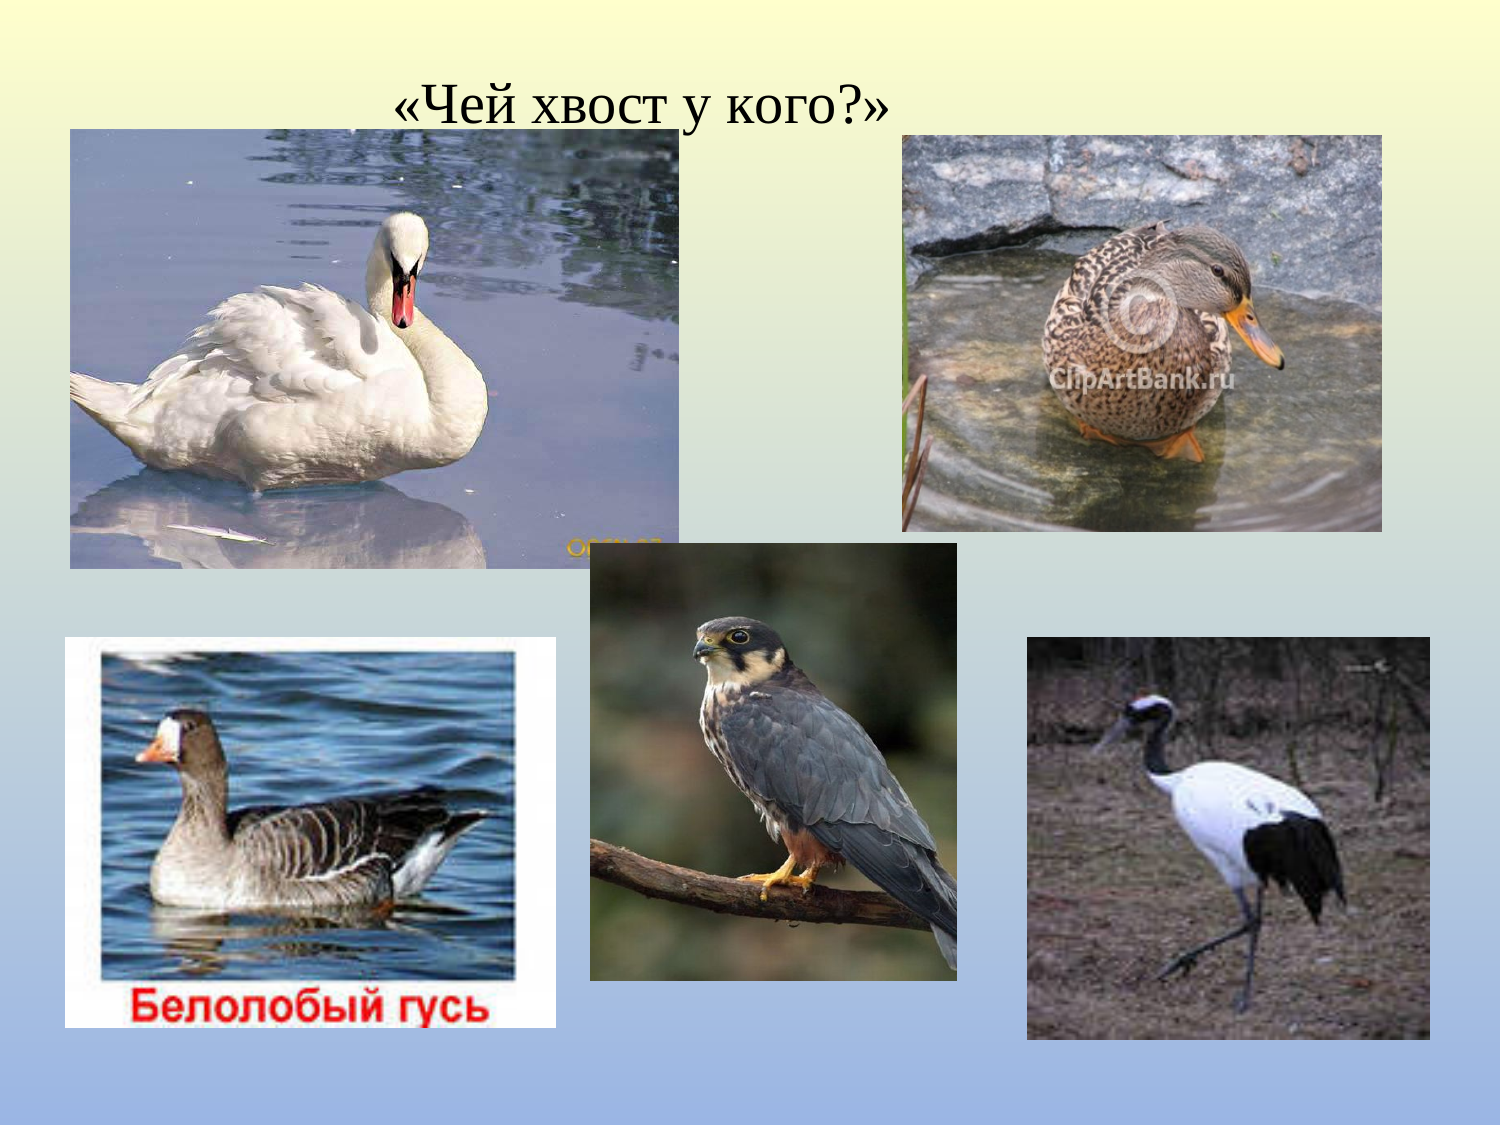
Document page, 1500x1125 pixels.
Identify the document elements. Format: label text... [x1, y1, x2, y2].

text_box «Чей хвост у кого?» [377, 57, 927, 213]
picture [1027, 637, 1430, 1040]
picture [65, 637, 556, 1028]
picture [70, 129, 957, 981]
picture [902, 135, 1382, 532]
